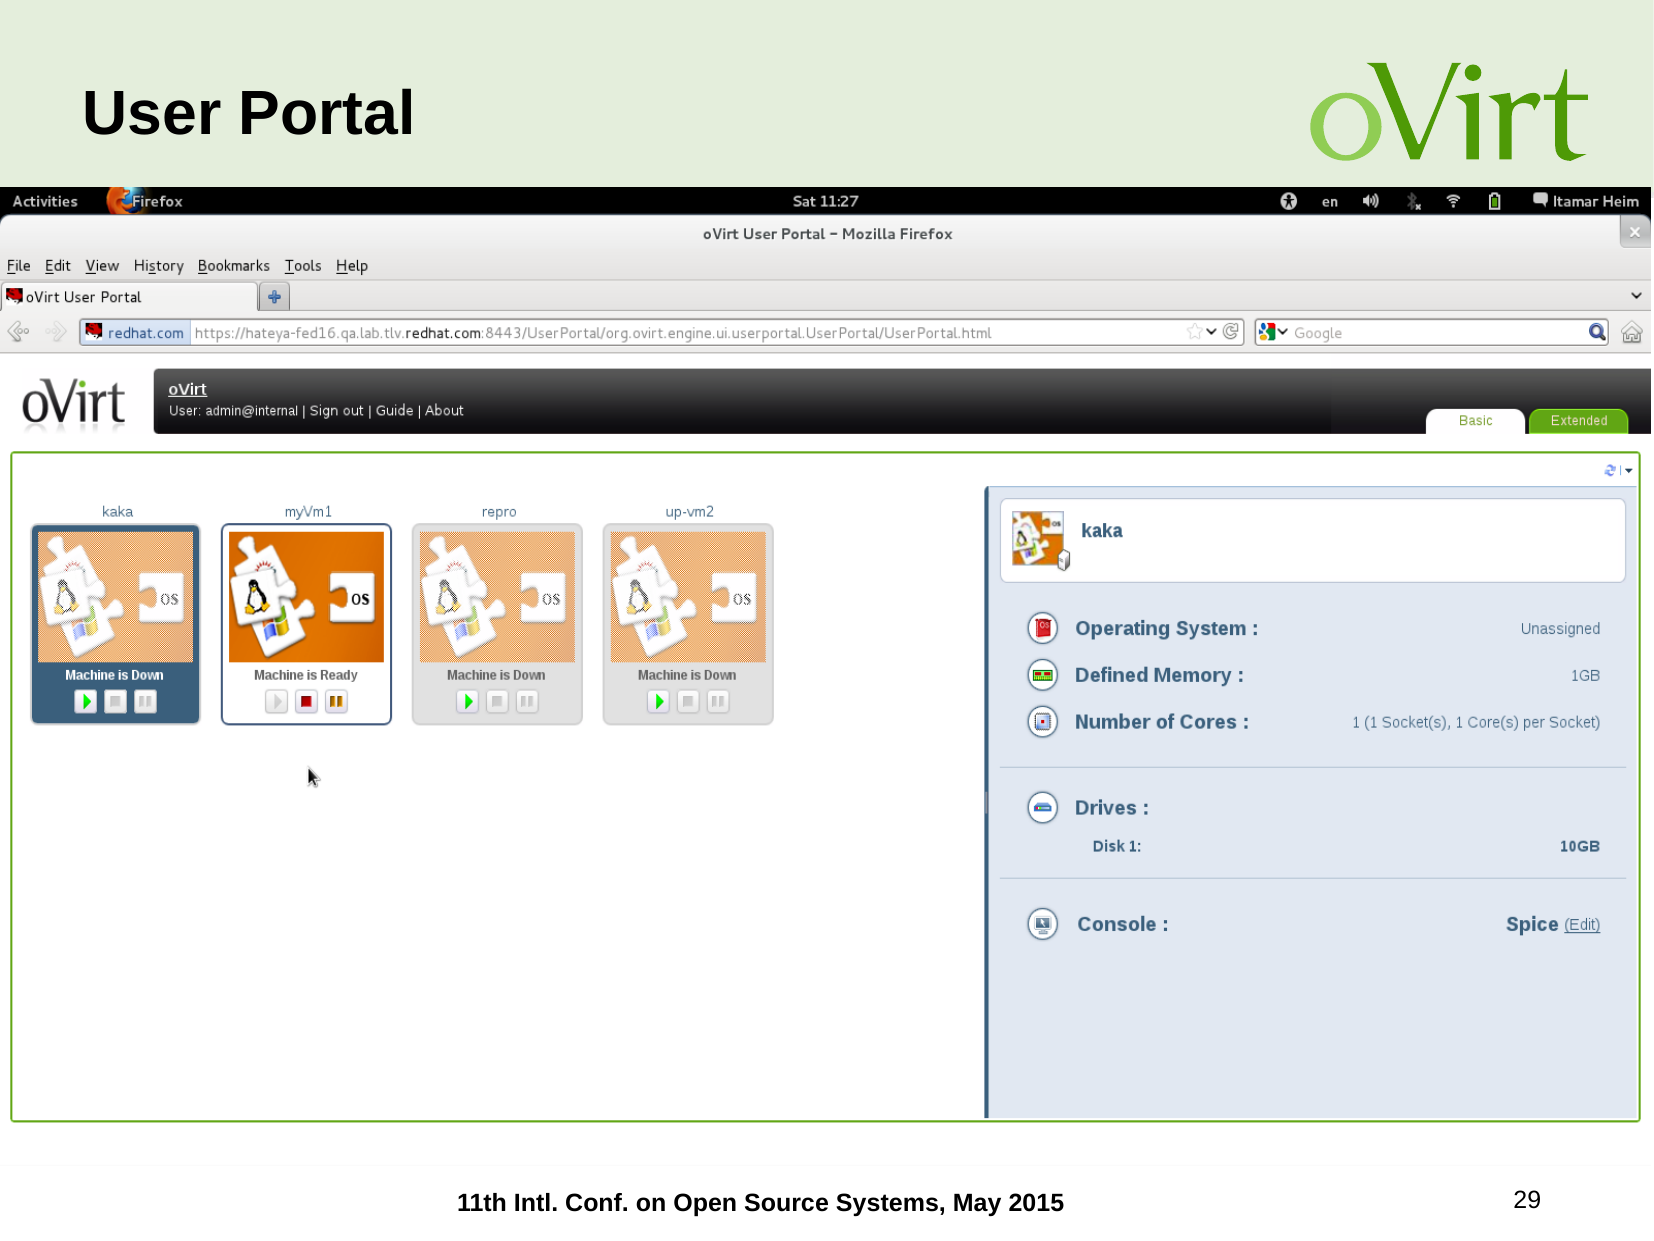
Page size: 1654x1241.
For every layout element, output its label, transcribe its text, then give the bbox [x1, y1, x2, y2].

title User Portal [82, 37, 1571, 187]
picture [0, 187, 1651, 1166]
